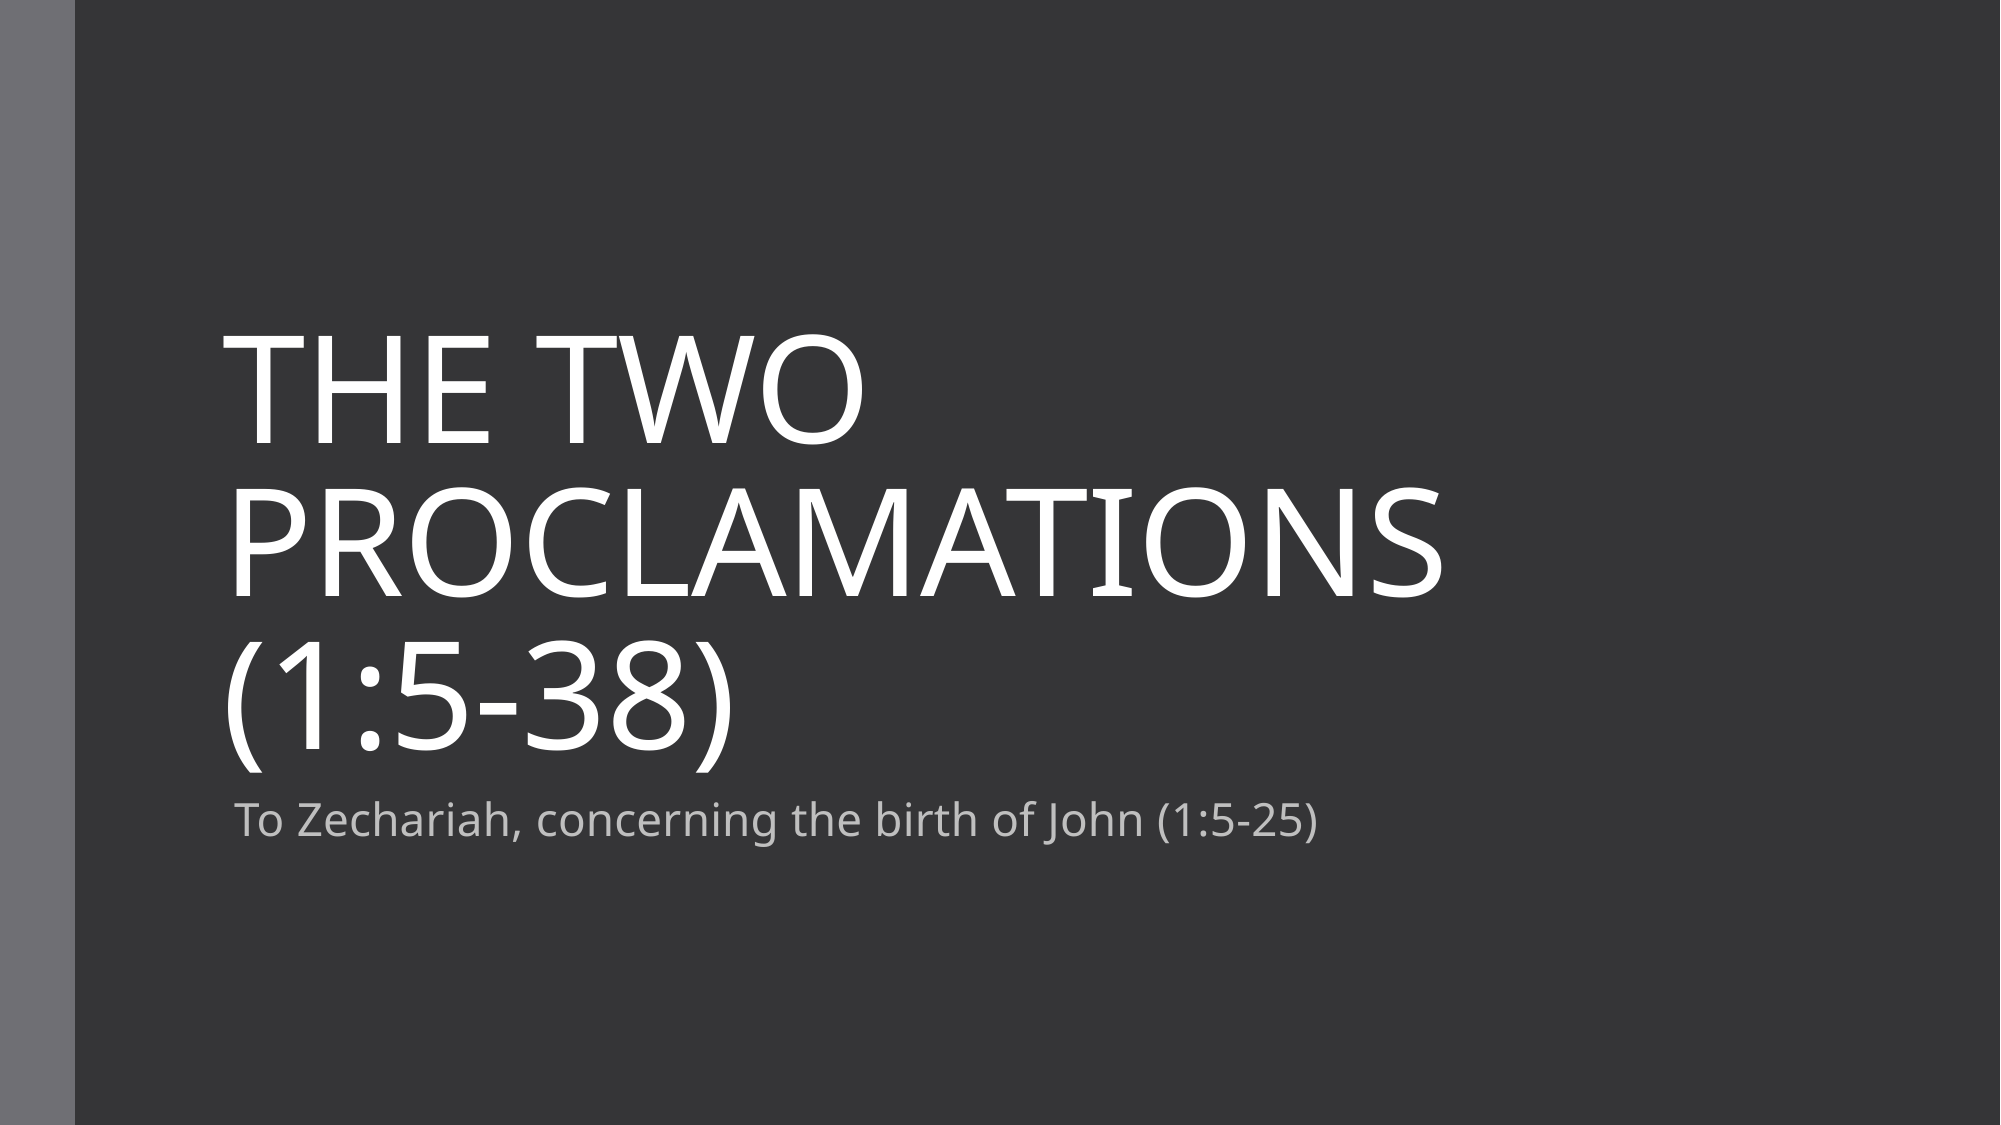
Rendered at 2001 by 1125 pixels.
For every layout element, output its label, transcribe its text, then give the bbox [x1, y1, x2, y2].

subtitle To Zechariah, concerning the birth of John (1:5-25) [206, 787, 1752, 1066]
title THE TWO PROCLAMATIONS (1:5-38) [206, 124, 1752, 787]
